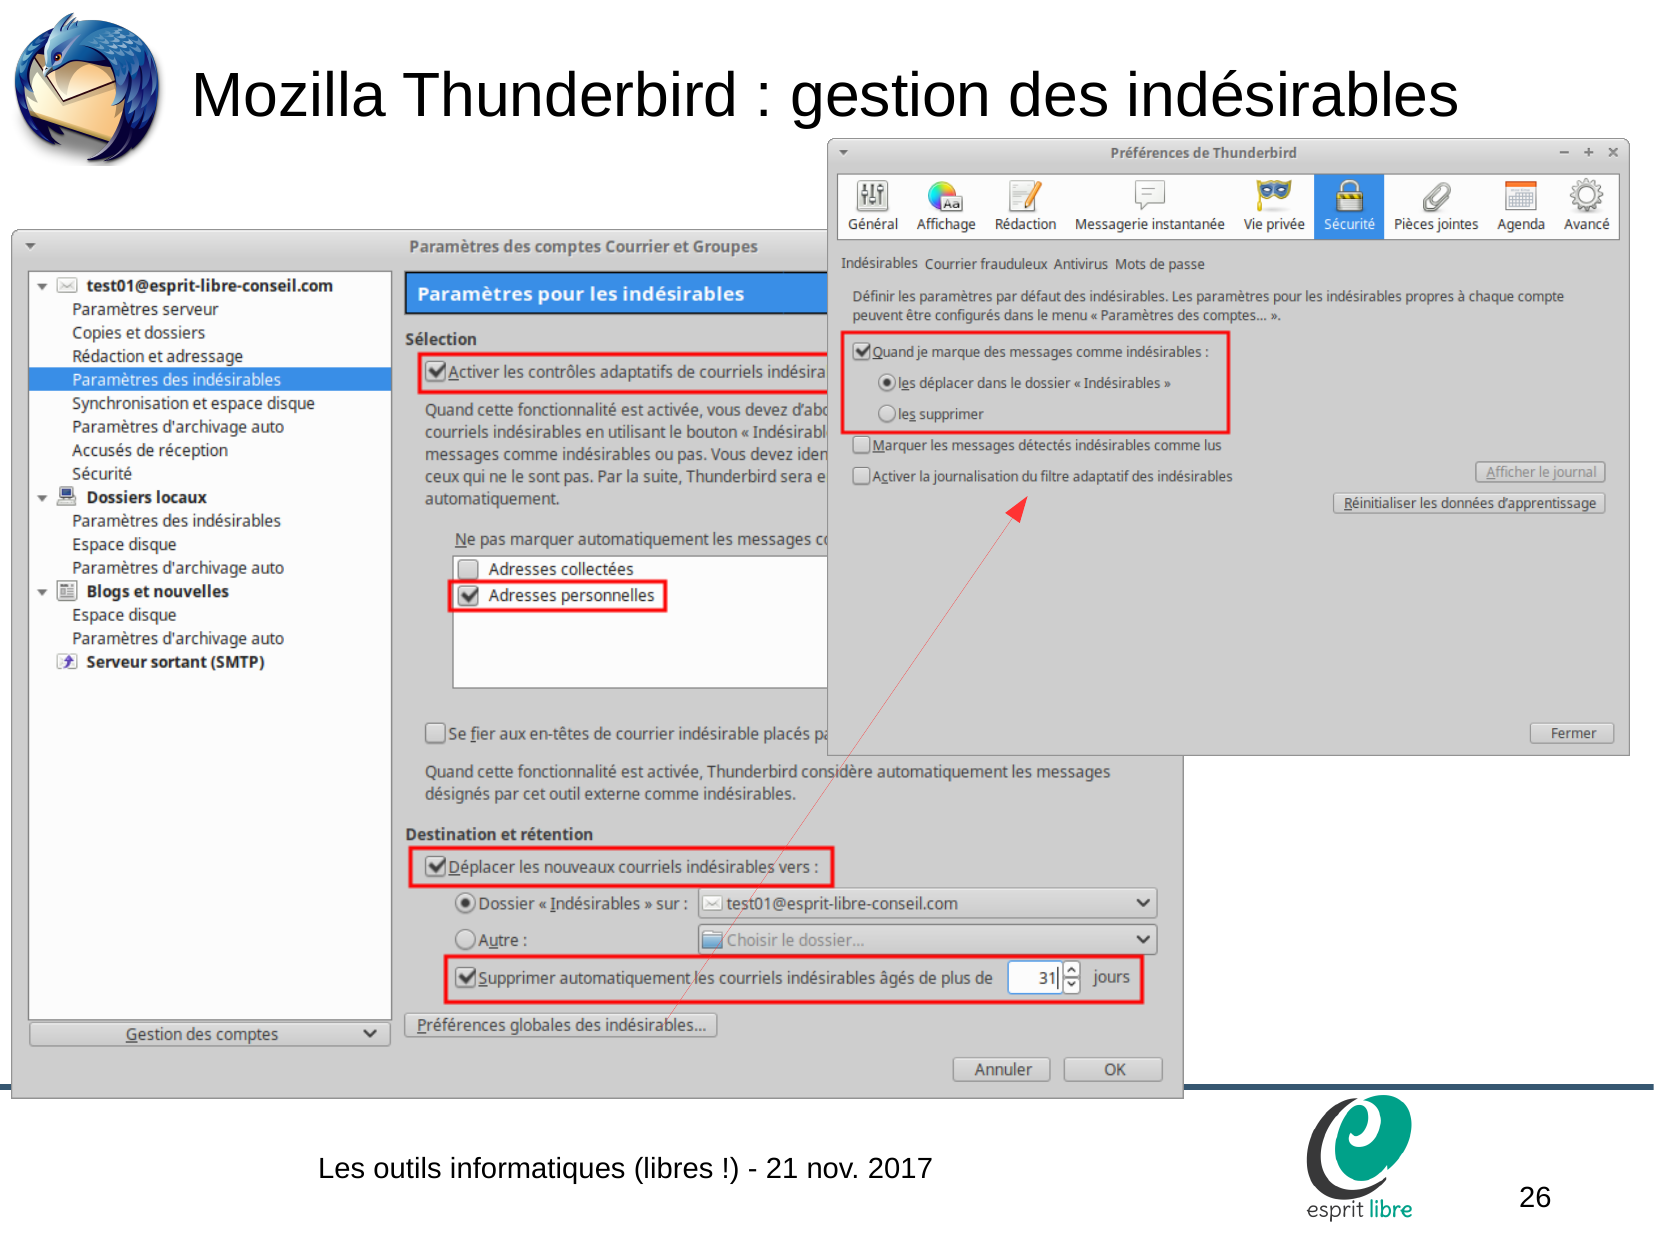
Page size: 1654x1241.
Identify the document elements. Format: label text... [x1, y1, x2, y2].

picture [1293, 1092, 1424, 1223]
title Mozilla Thunderbird : gestion des indésirables [0, 20, 1654, 169]
picture [11, 169, 1630, 1099]
picture [11, 11, 166, 20]
